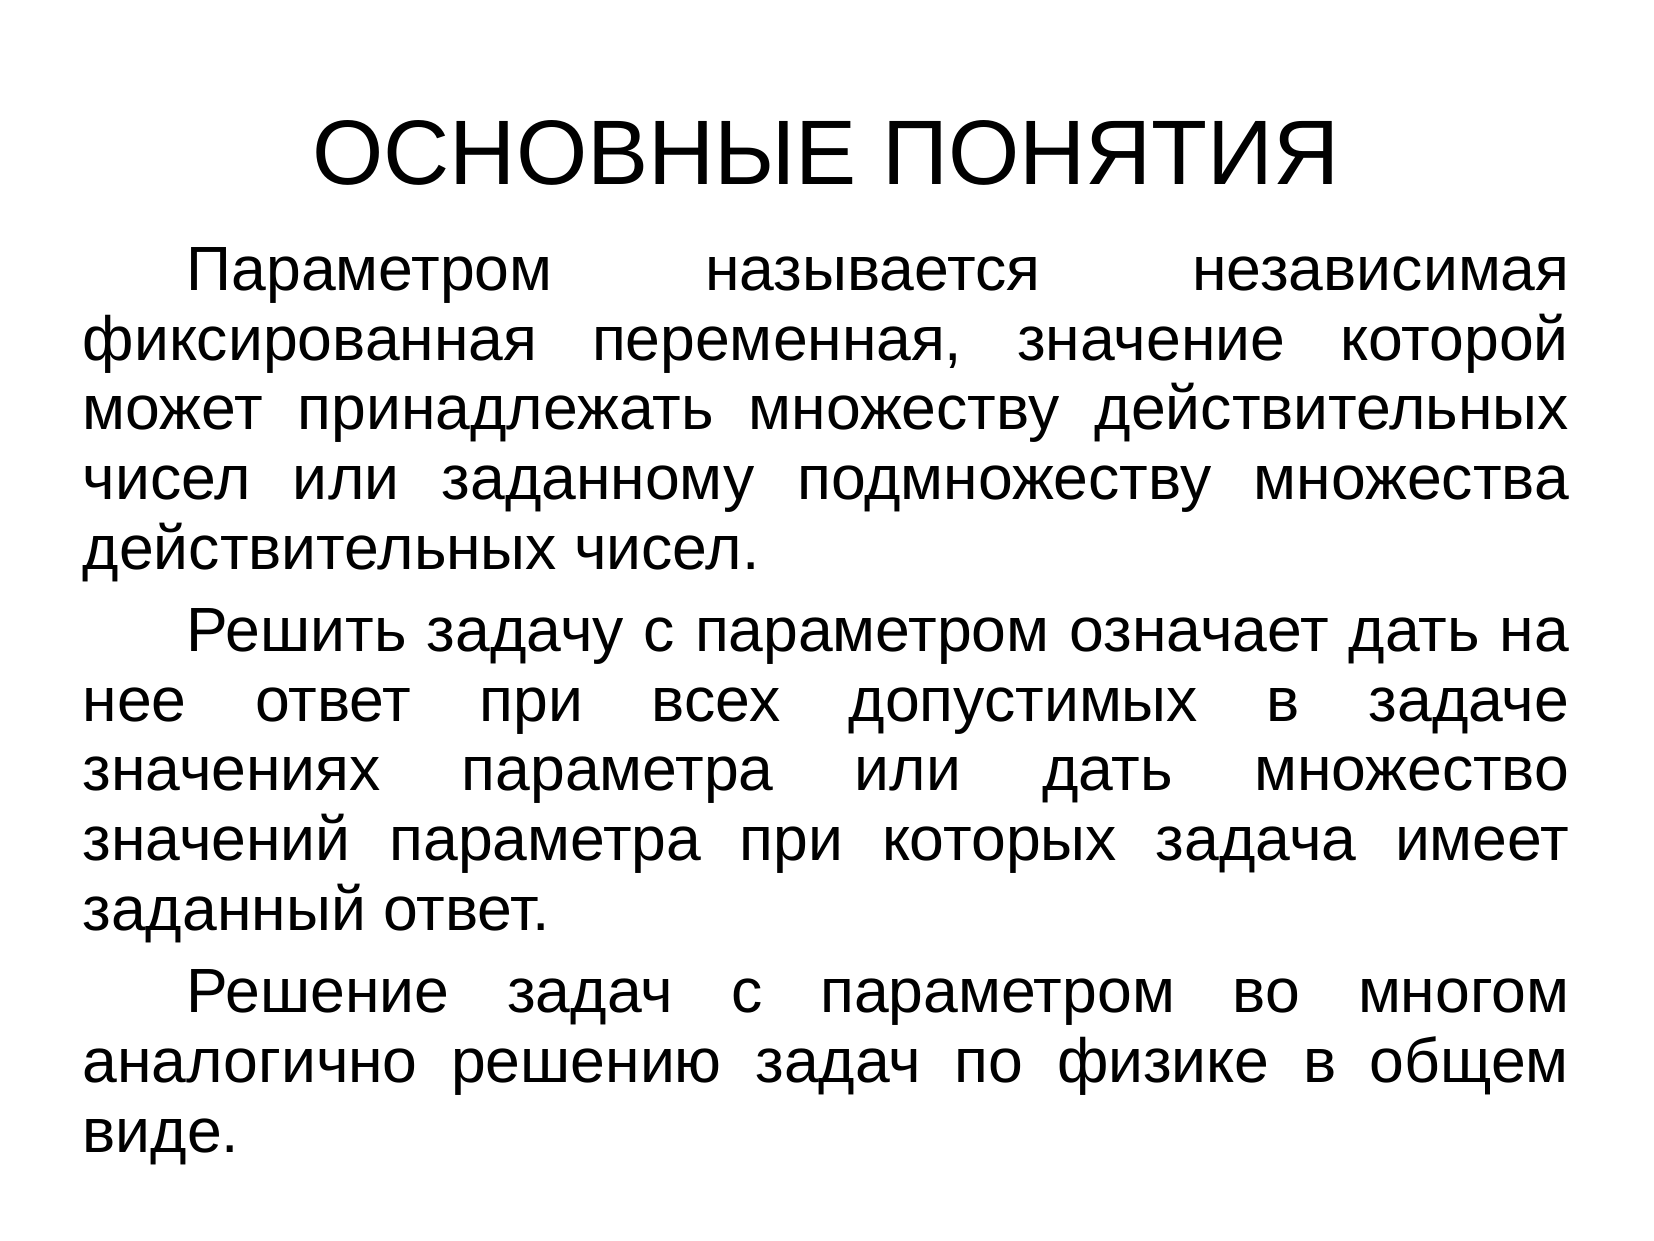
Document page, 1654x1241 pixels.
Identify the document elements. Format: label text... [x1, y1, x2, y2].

title ОСНОВНЫЕ ПОНЯТИЯ [82, 49, 1571, 235]
subtitle Параметром называется независимая фиксированная переменная, значение которой может принадлежать множеству действительных чисел или заданному подмножеству множества действительных чисел. Решить задачу с параметром означает дать на нее ответ при всех допустимых в задаче значениях параметра или дать множество значений параметра при которых задача имеет заданный ответ. Решение задач с параметром во многом аналогично решению задач по физике в общем виде. [82, 235, 1571, 1164]
